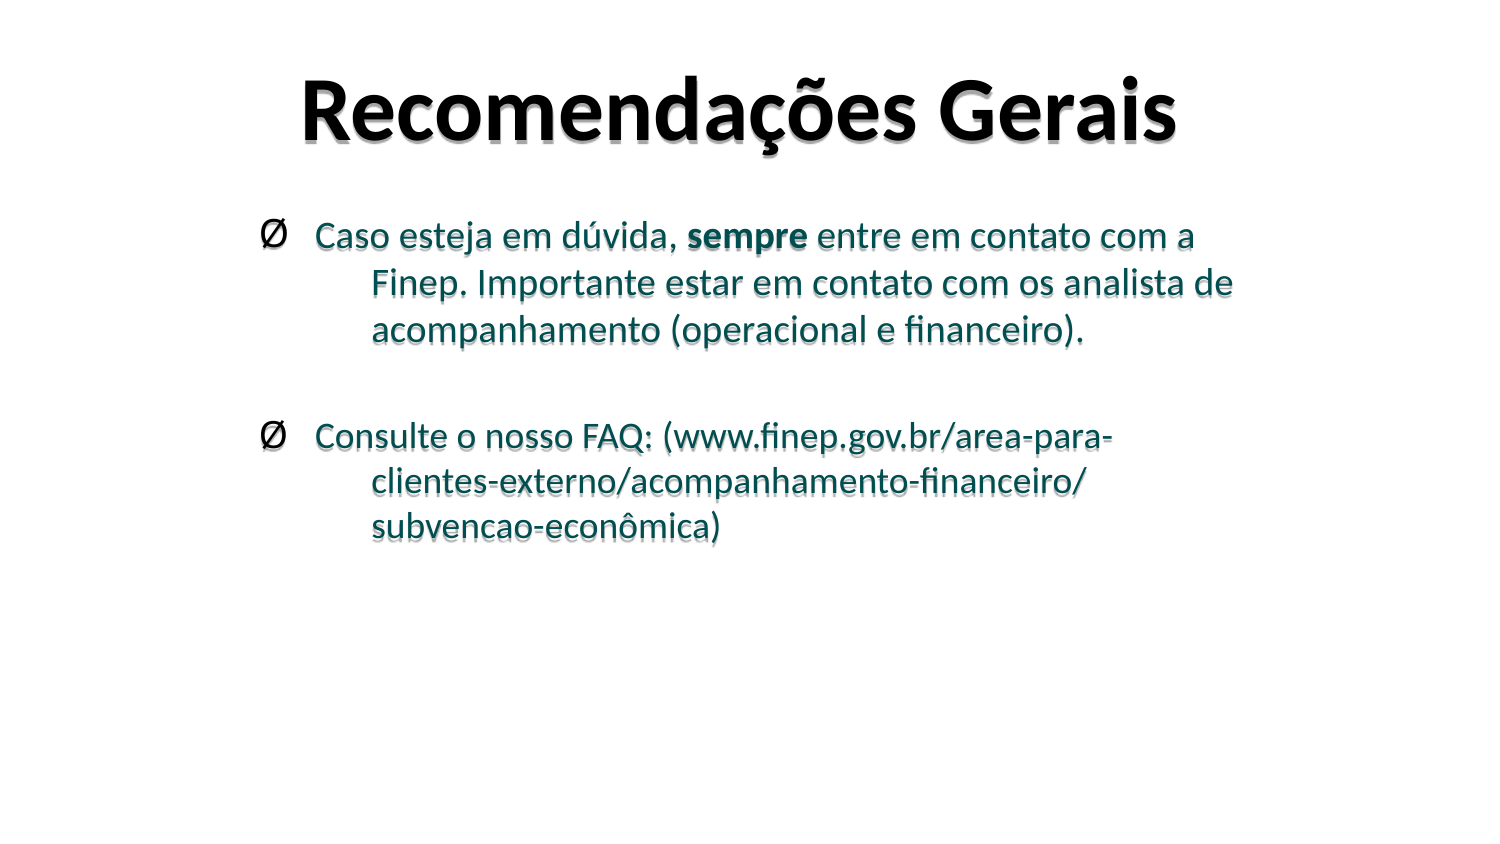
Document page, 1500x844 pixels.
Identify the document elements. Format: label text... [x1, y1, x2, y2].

list Caso esteja em dúvida, sempre entre em contato com a Finep. Importante estar em contato com os analista de acompanhamento (operacional e financeiro). Consulte o nosso FAQ: (www.finep.gov.br/area-para-clientes-externo/acompanhamento-financeiro/subvencao-econômica) [243, 201, 1257, 694]
title Recomendações Gerais [75, 33, 1426, 175]
